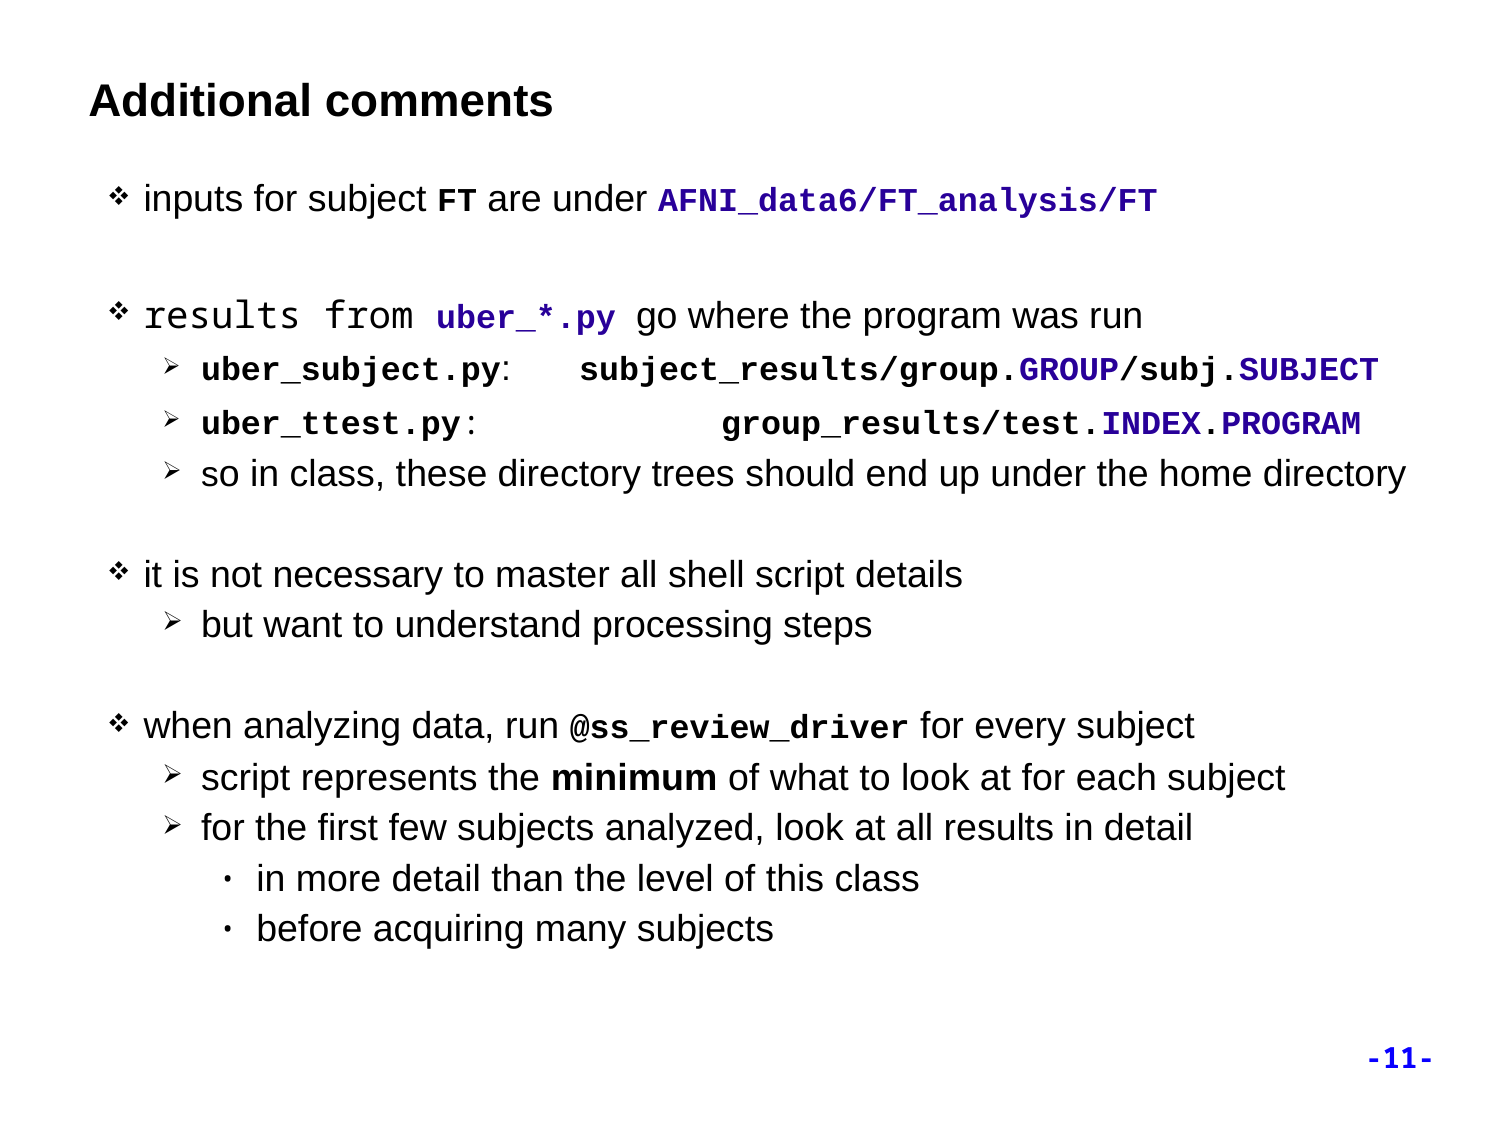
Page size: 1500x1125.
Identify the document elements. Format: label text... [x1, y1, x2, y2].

list Additional comments inputs for subject FT are under AFNI_data6/FT_analysis/FT results from uber_*.py go where the program was run uber_subject.py: subject_results/group.GROUP/subj.SUBJECT uber_ttest.py: group_results/test.INDEX.PROGRAM so in class, these directory trees should end up under the home directory it is not necessary to master all shell script details but want to understand processing steps when analyzing data, run @ss_review_driver for every subject script represents the minimum of what to look at for each subject for the first few subjects analyzed, look at all results in detail in more detail than the level of this class before acquiring many subjects [35, 80, 1456, 1102]
